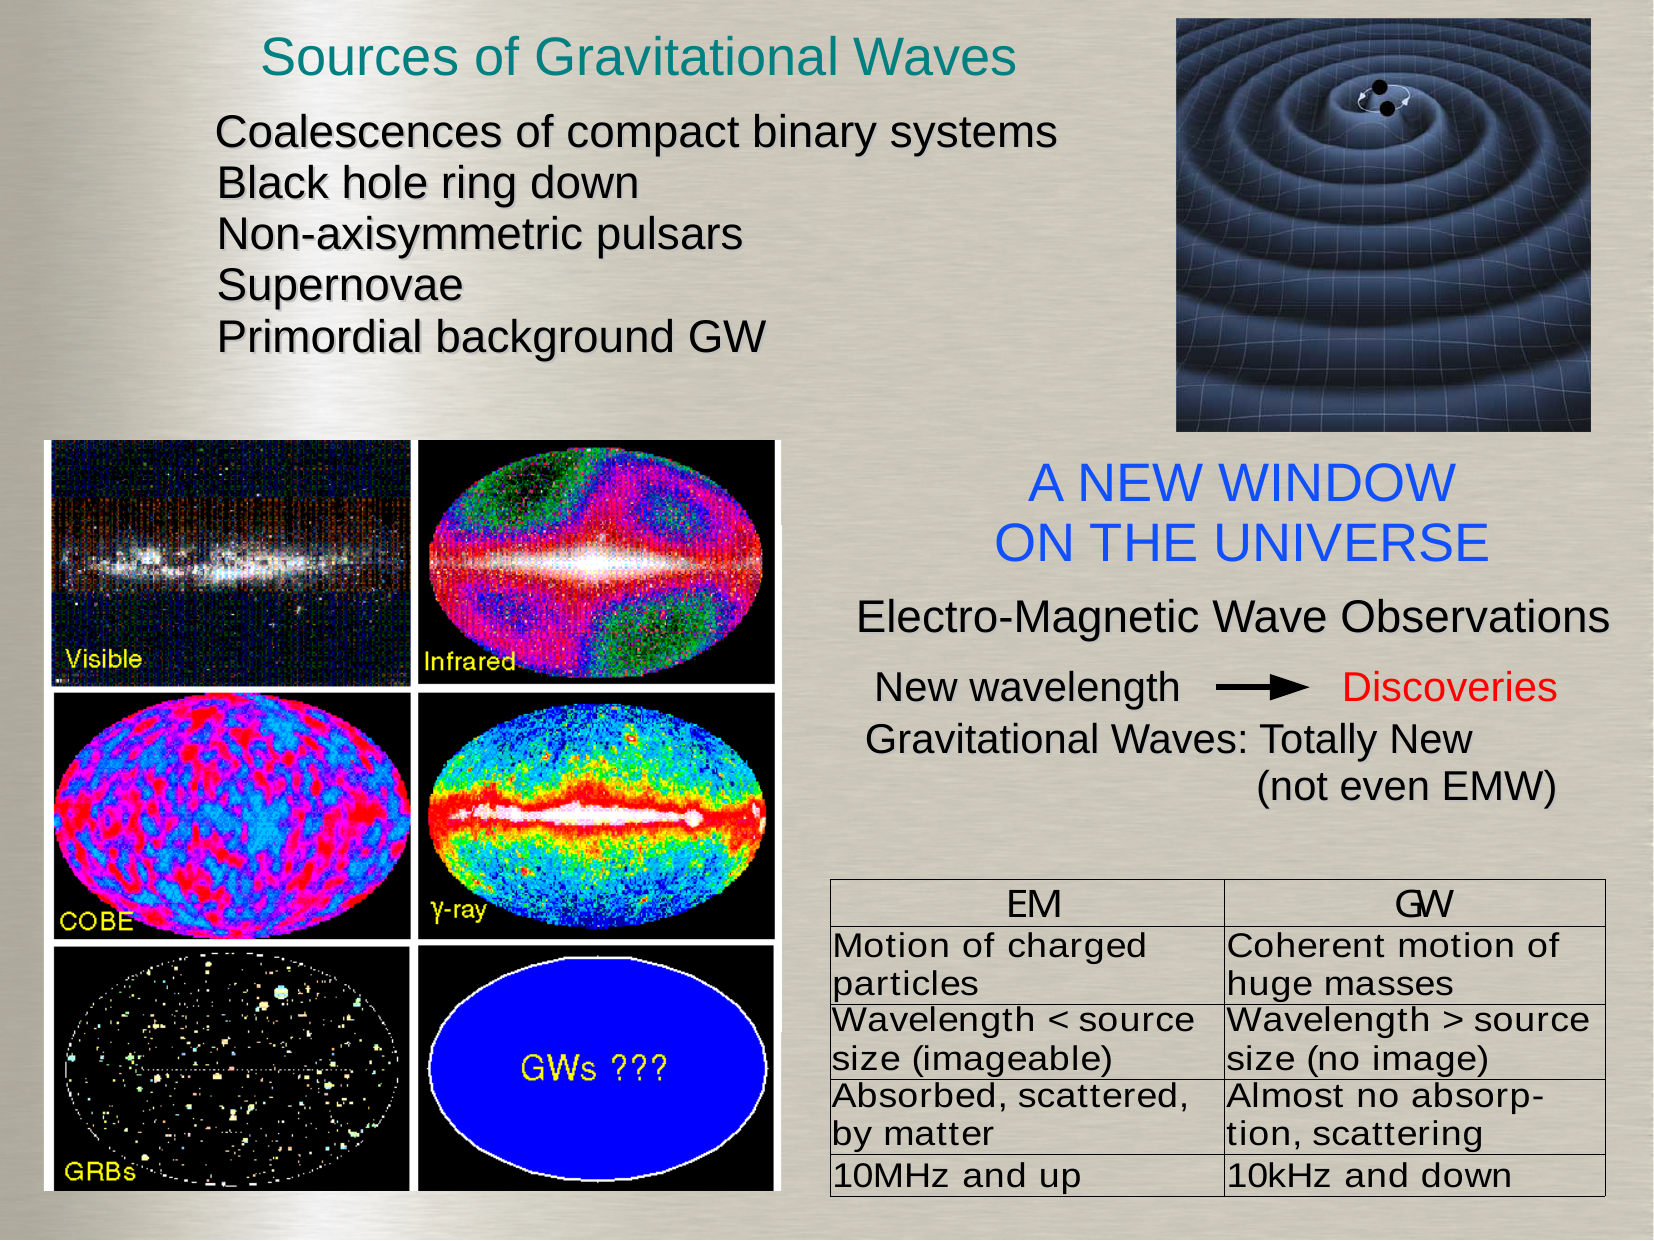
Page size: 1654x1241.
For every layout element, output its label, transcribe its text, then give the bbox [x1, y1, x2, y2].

title A NEW WINDOW ON THE UNIVERSE [932, 435, 1554, 582]
picture [0, 0, 1654, 1240]
chart [828, 877, 1608, 1199]
text_box Coalescences of compact binary systems Black hole ring down Non-axisymmetric pulsars Supernovae Primordial background GW [189, 98, 1087, 369]
text_box New wavelength Discoveries [859, 656, 1573, 708]
text_box Gravitational Waves: Totally New (not even EMW) [850, 708, 1573, 818]
text_box Sources of Gravitational Waves [245, 18, 1034, 95]
text_box Electro-Magnetic Wave Observations [841, 583, 1626, 650]
